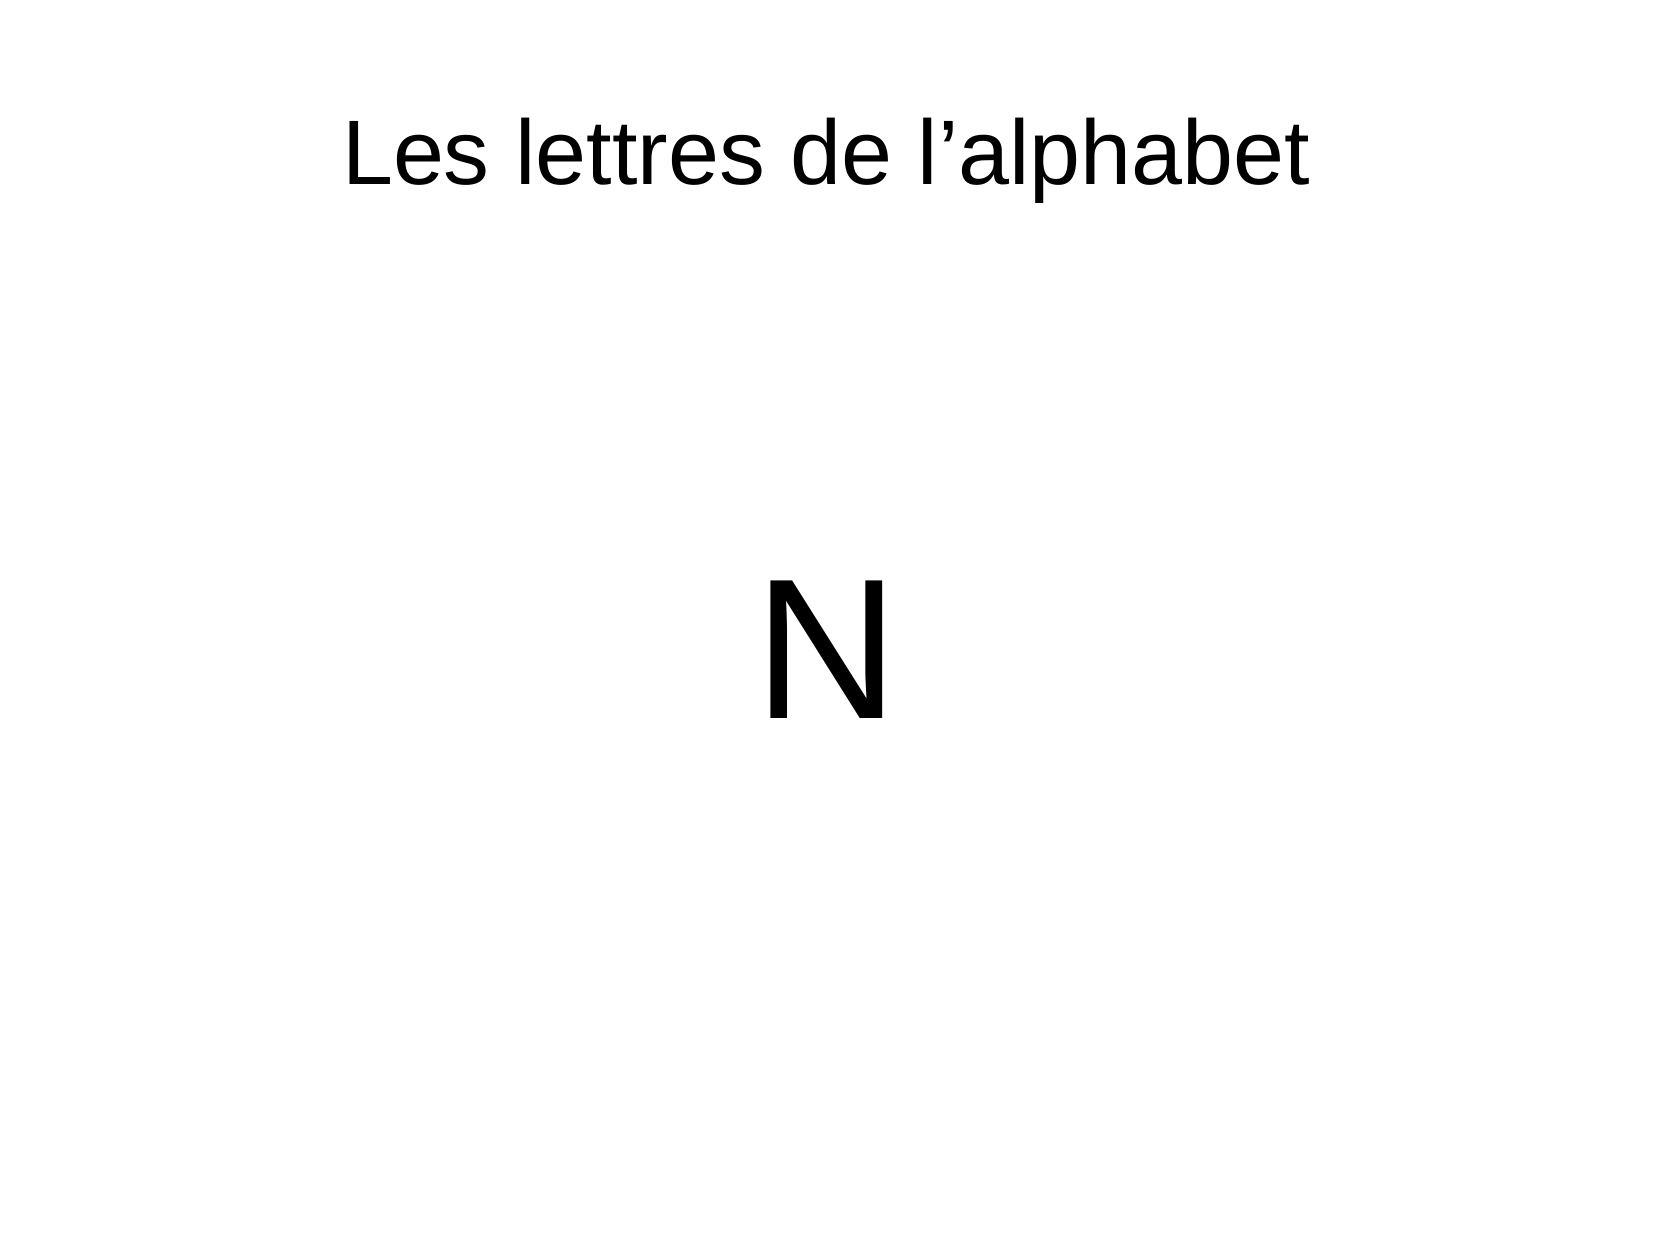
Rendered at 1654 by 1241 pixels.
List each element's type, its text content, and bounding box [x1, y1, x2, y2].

title Les lettres de l’alphabet [82, 49, 1571, 257]
subtitle N [82, 290, 1571, 1010]
